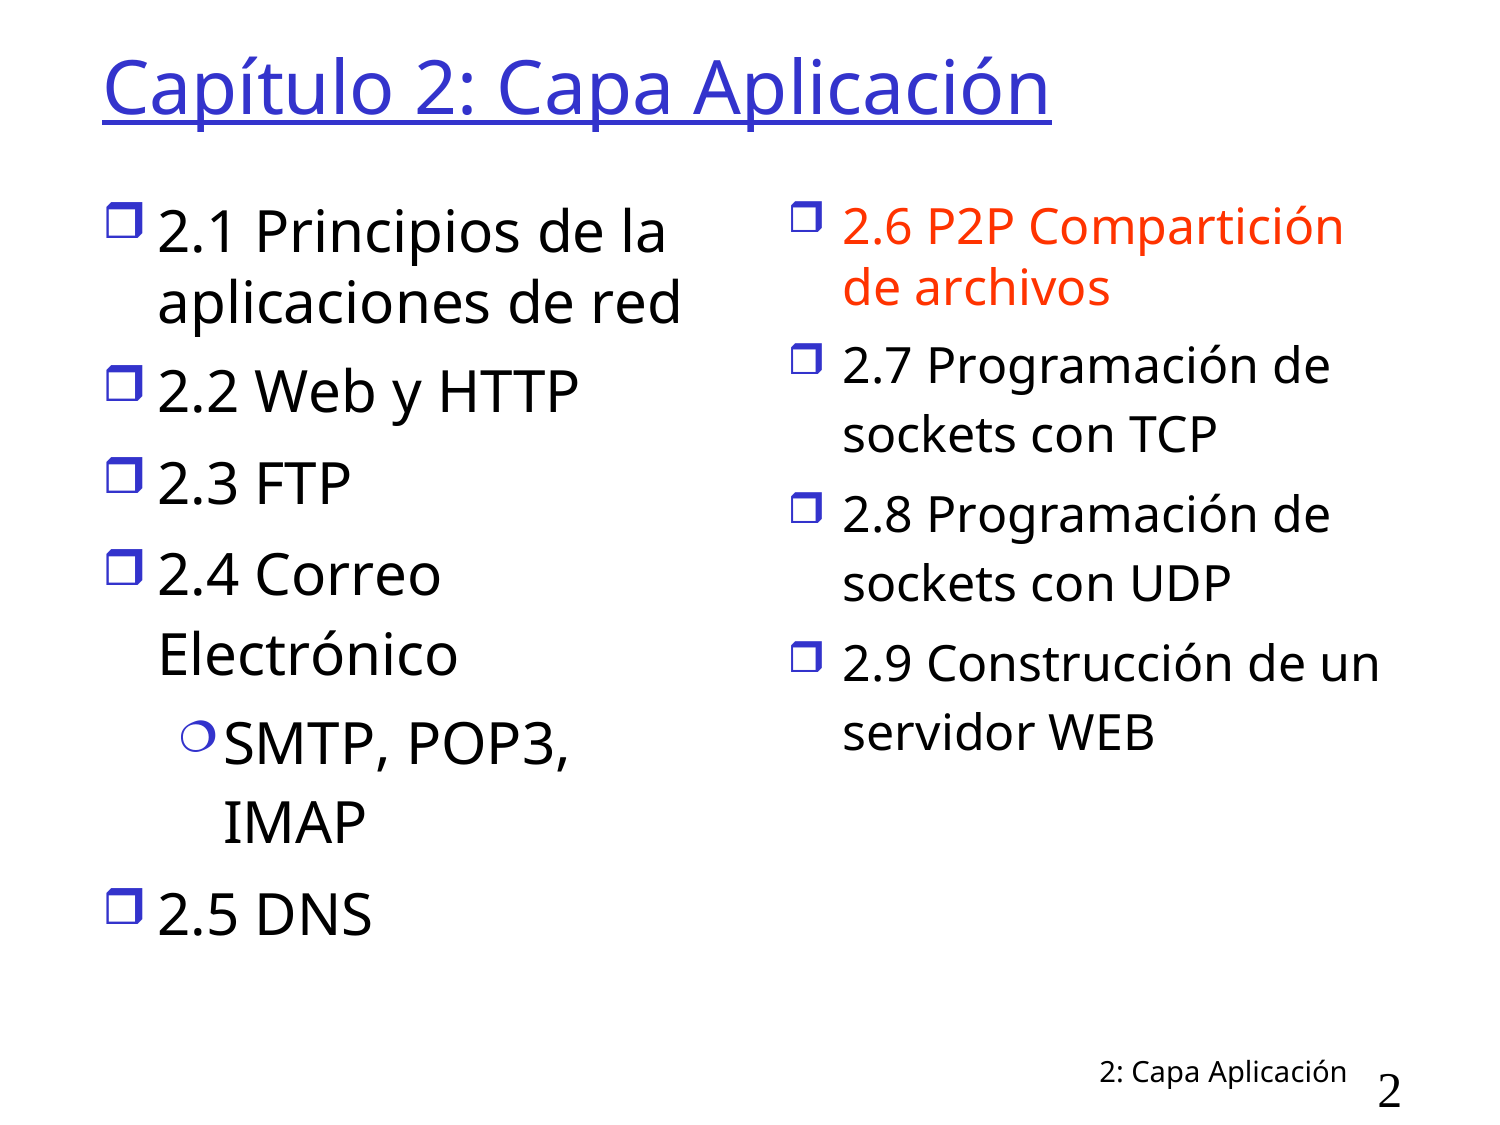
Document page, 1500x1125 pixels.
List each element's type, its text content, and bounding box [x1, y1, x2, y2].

title Capítulo 2: Capa Aplicación [87, 15, 1426, 158]
list 2.1 Principios de la aplicaciones de red 2.2 Web y HTTP 2.3 FTP 2.4 Correo Electrónico SMTP, POP3, IMAP 2.5 DNS [87, 187, 741, 1066]
list 2.6 P2P Compartición de archivos 2.7 Programación de sockets con TCP 2.8 Programación de sockets con UDP 2.9 Construcción de un servidor WEB [772, 187, 1426, 1066]
